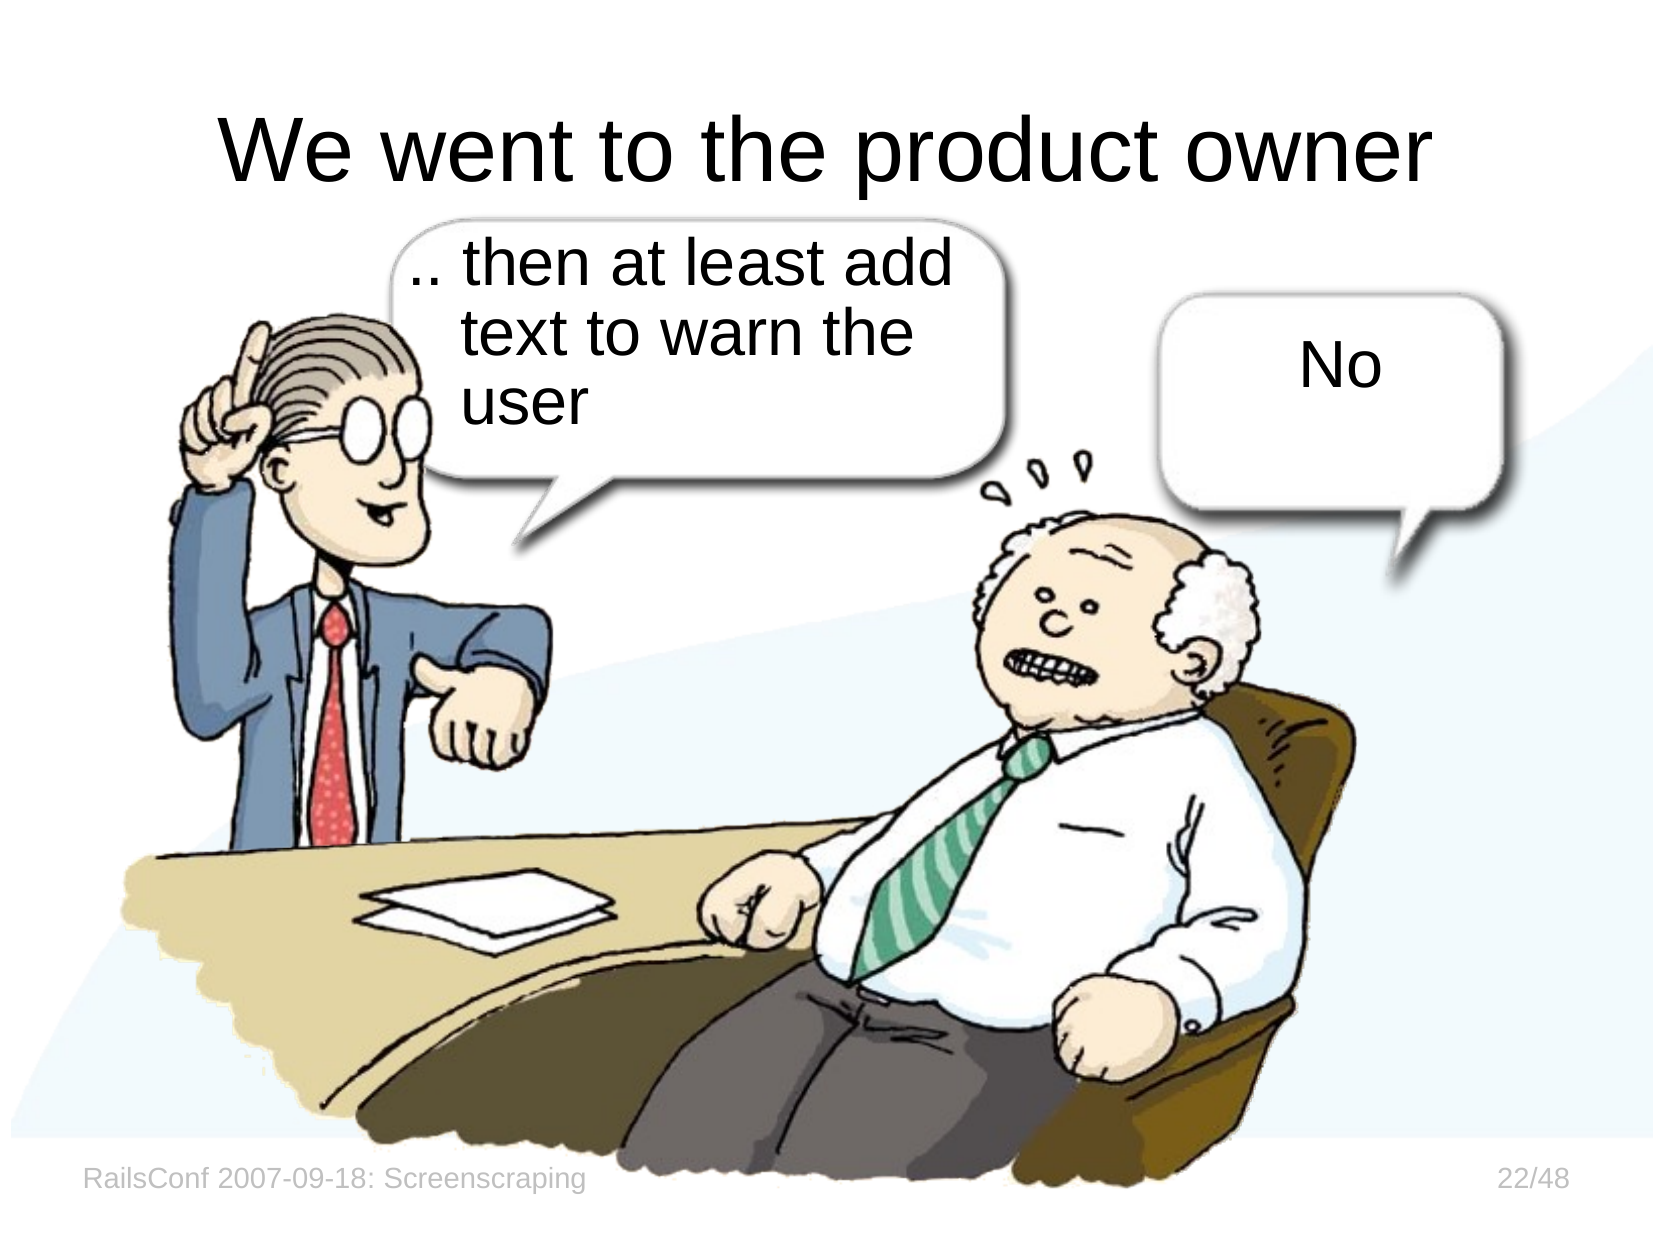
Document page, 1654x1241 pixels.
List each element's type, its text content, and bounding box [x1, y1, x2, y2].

picture [11, 0, 1653, 1231]
title We went to the product owner [82, 49, 1571, 257]
text_box No [1371, 324, 1489, 410]
